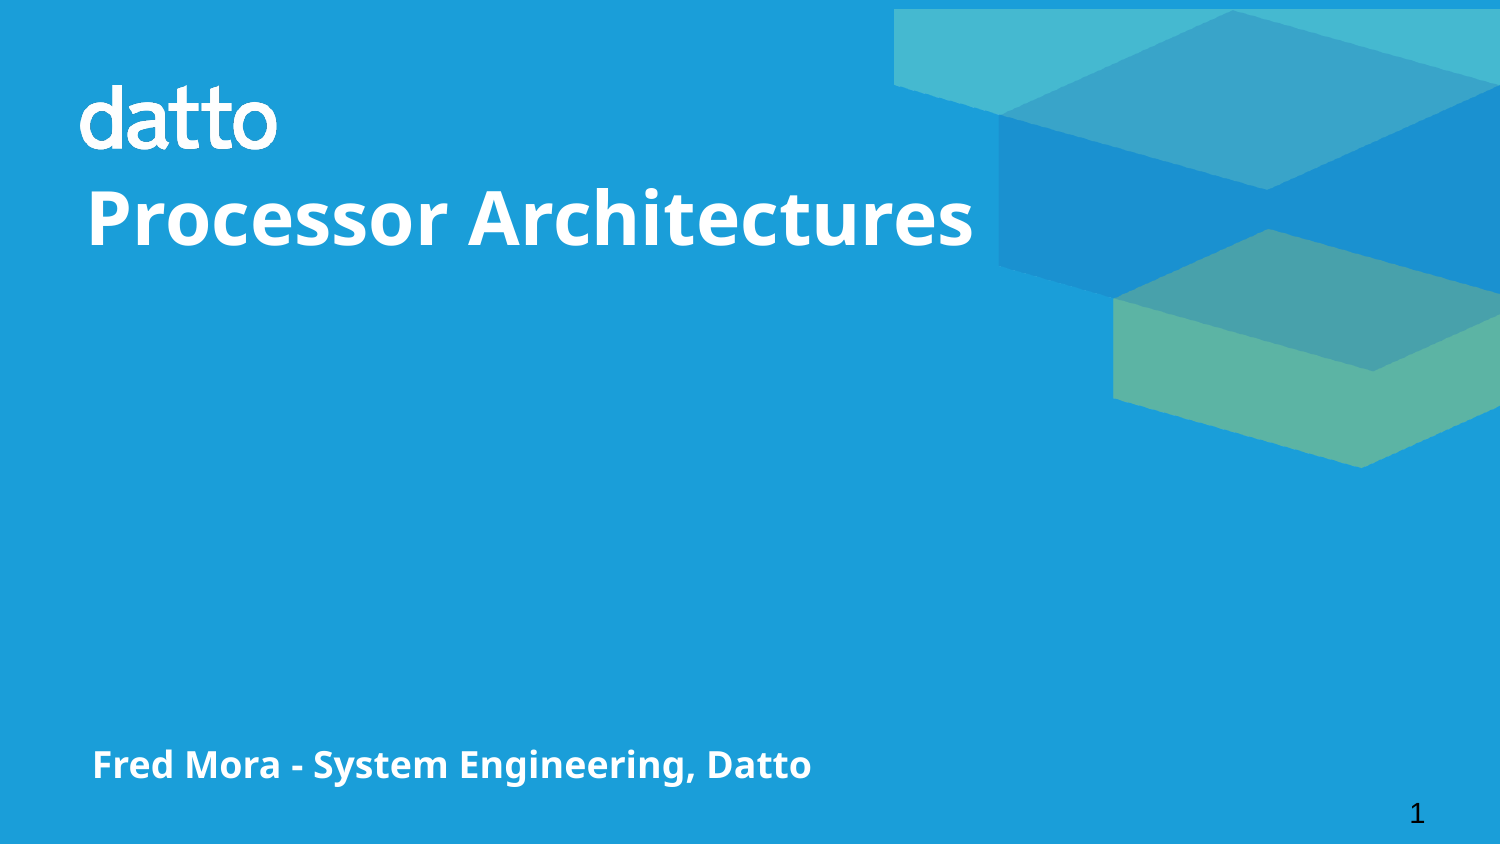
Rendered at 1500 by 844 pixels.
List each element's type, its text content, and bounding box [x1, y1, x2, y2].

slide_number <number> [1403, 779, 1494, 844]
title Processor Architectures [80, 165, 1114, 539]
picture [0, 9, 1500, 843]
subtitle Fred Mora - System Engineering, Datto [86, 735, 1173, 816]
